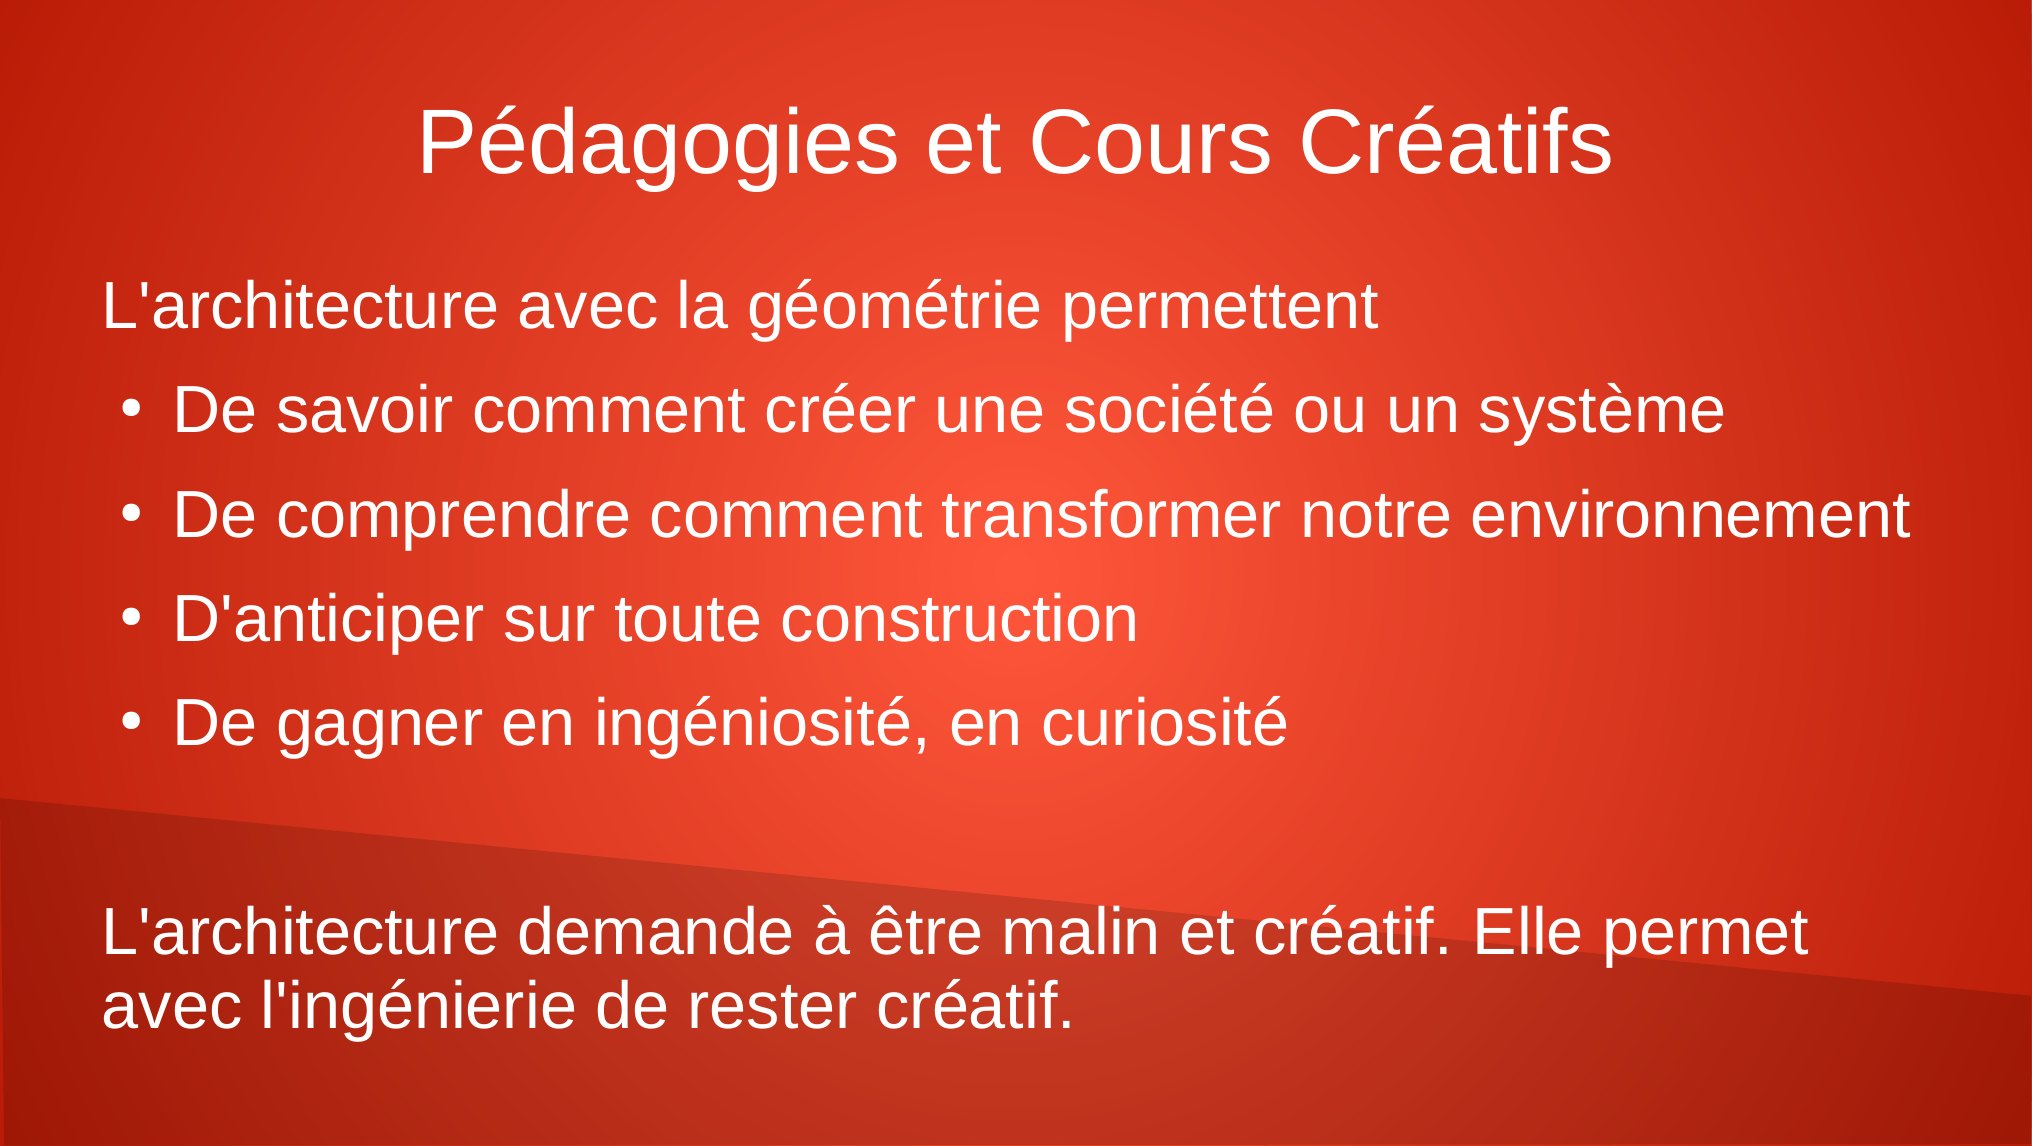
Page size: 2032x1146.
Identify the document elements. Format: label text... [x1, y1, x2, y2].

list L'architecture avec la géométrie permettent De savoir comment créer une société ou un système De comprendre comment transformer notre environnement D'anticiper sur toute construction De gagner en ingéniosité, en curiosité L'architecture demande à être malin et créatif. Elle permet avec l'ingénierie de rester créatif. [101, 268, 1930, 1075]
title Pédagogies et Cours Créatifs [101, 45, 1930, 237]
